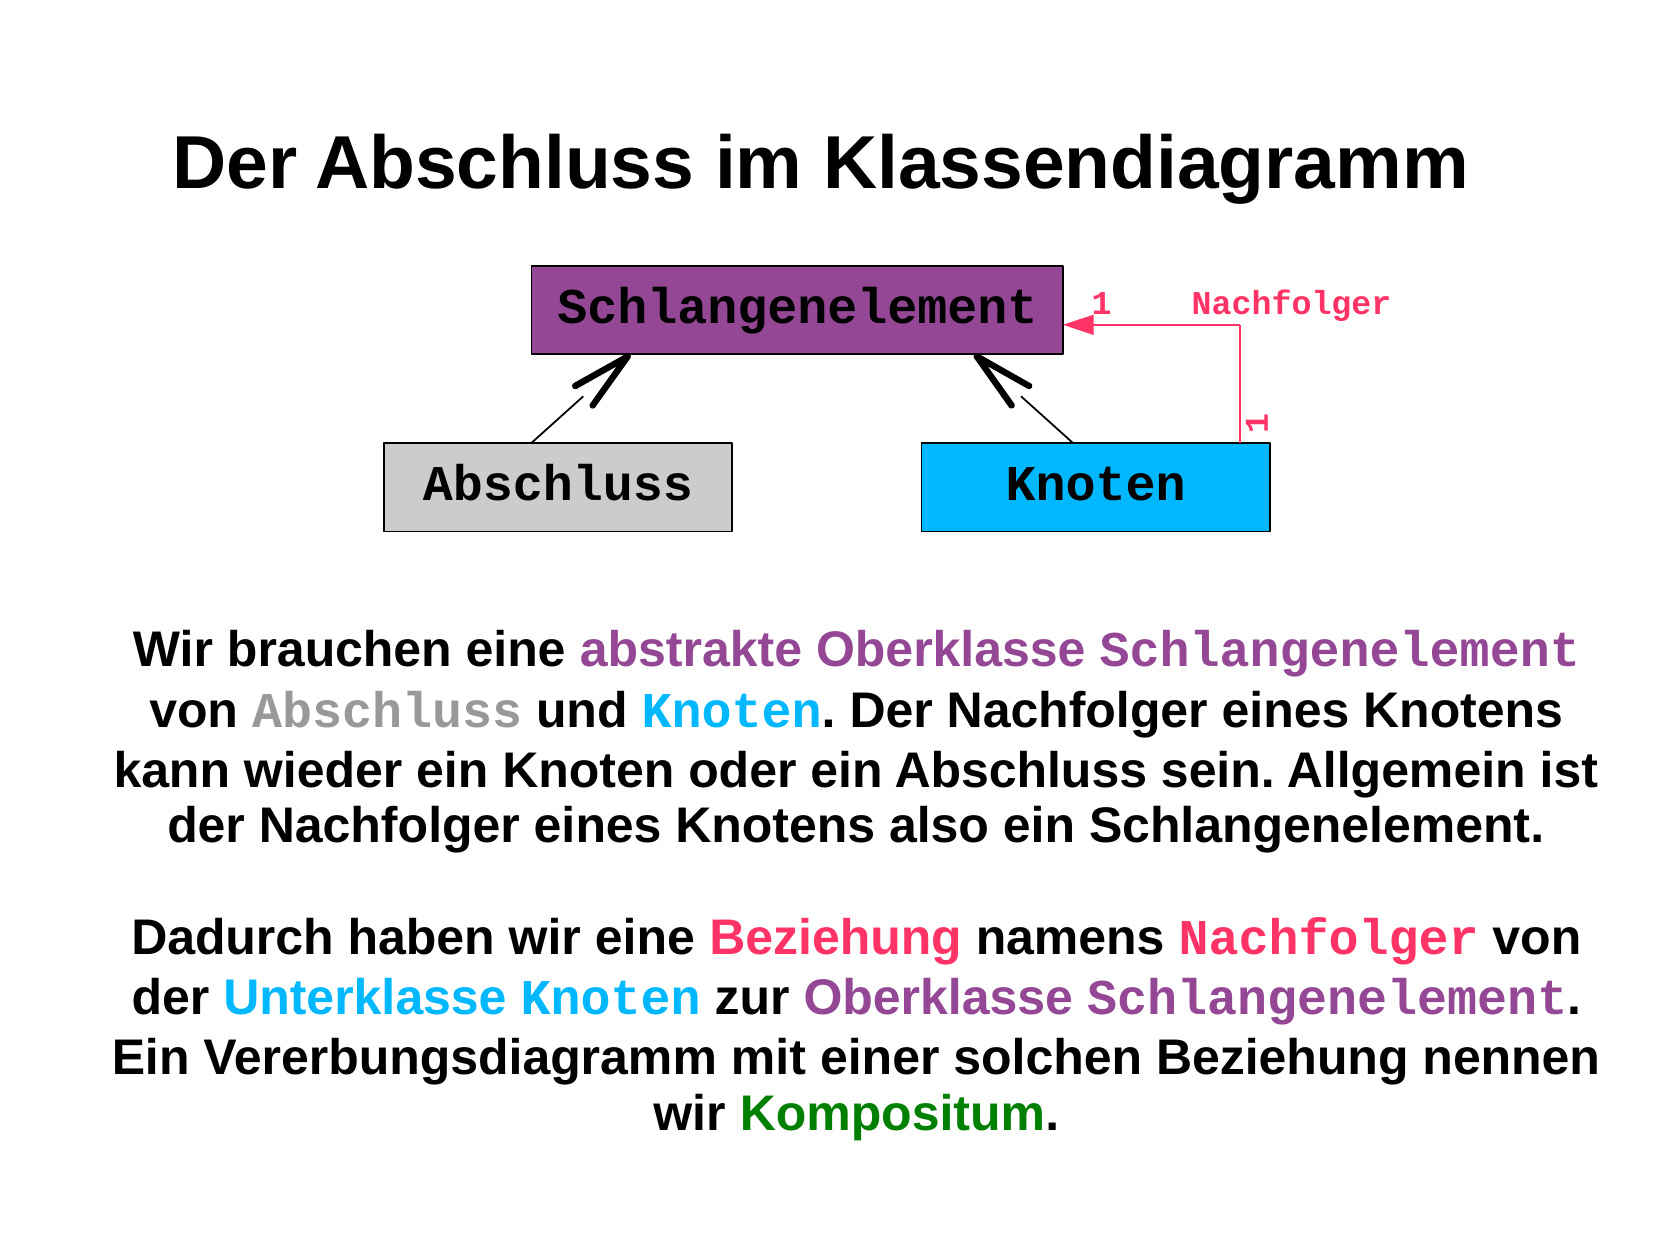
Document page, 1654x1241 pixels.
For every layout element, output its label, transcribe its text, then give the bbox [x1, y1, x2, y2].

title Der Abschluss im Klassendiagramm [76, 118, 1565, 207]
text_box Schlangenelement [531, 265, 1063, 355]
text_box Abschluss [383, 442, 732, 532]
text_box Wir brauchen eine abstrakte Oberklasse Schlangenelement von Abschluss und Knoten. Der Nachfolger eines Knotens kann wieder ein Knoten oder ein Abschluss sein. Allgemein ist der Nachfolger eines Knotens also ein Schlangenelement. Dadurch haben wir eine Beziehung namens Nachfolger von der Unterklasse Knoten zur Oberklasse Schlangenelement. Ein Vererbungsdiagramm mit einer solchen Beziehung nennen wir Kompositum. [88, 614, 1625, 1159]
text_box Knoten [921, 442, 1270, 532]
